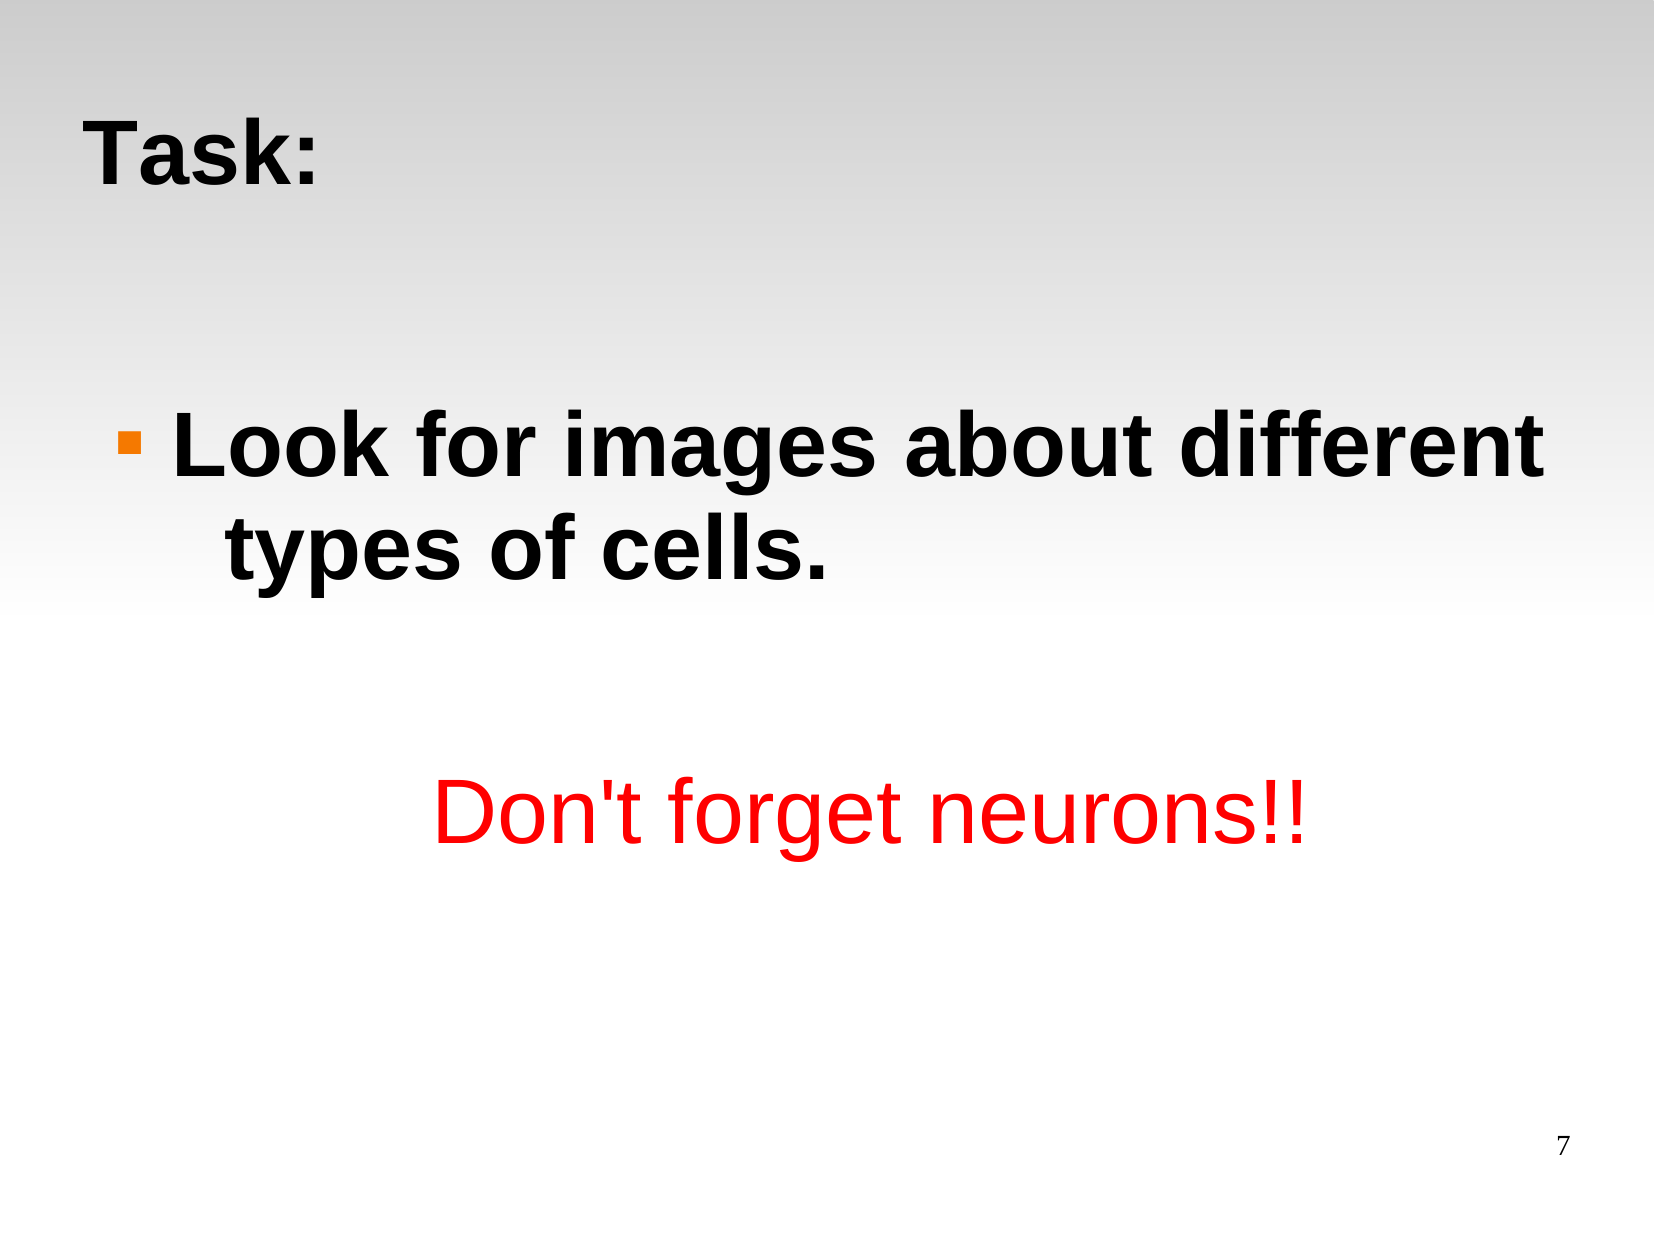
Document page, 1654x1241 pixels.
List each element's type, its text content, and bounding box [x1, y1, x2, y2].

list Look for images about different types of cells. Don't forget neurons!! [82, 290, 1571, 1094]
title Task: [82, 56, 1571, 250]
